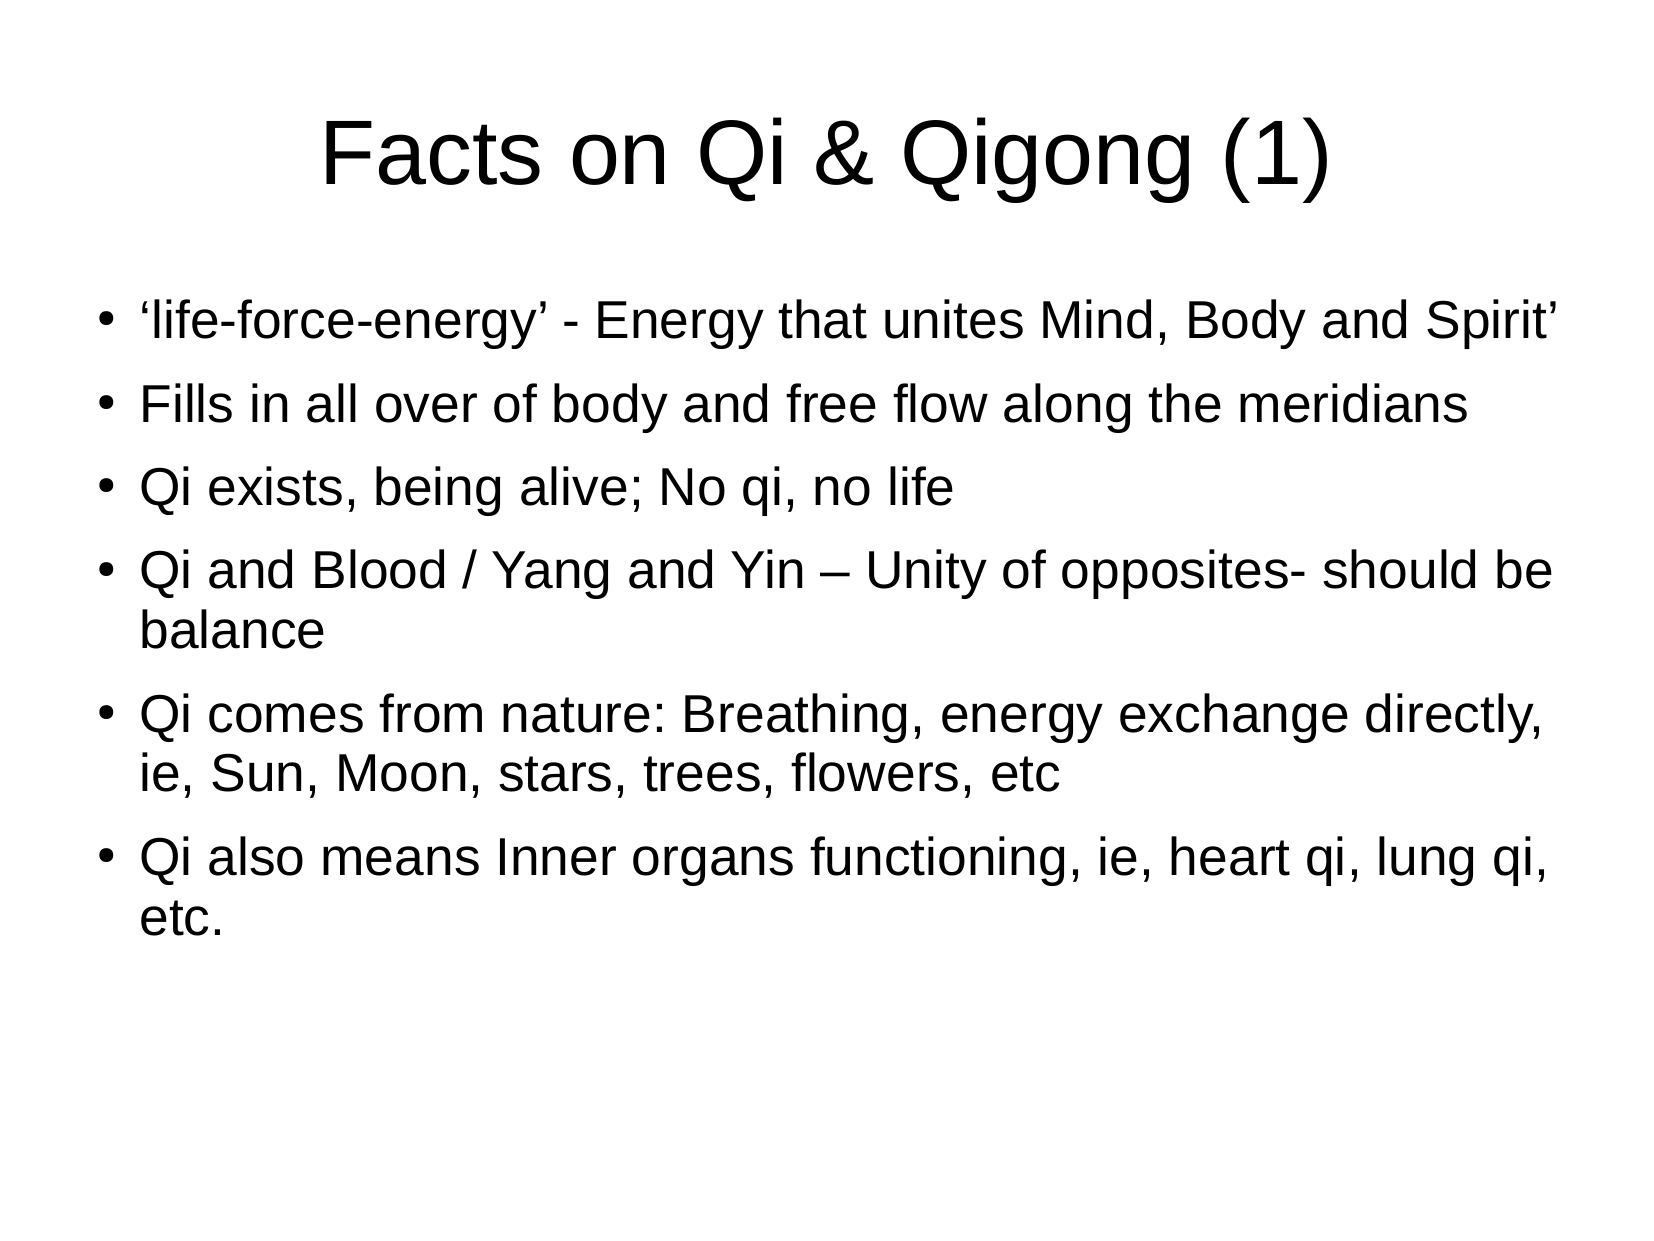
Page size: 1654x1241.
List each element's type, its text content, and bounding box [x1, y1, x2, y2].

list ‘life-force-energy’ - Energy that unites Mind, Body and Spirit’ Fills in all over of body and free flow along the meridians Qi exists, being alive; No qi, no life Qi and Blood / Yang and Yin – Unity of opposites- should be balance Qi comes from nature: Breathing, energy exchange directly, ie, Sun, Moon, stars, trees, flowers, etc Qi also means Inner organs functioning, ie, heart qi, lung qi, etc. [82, 290, 1571, 1010]
title Facts on Qi & Qigong (1) [82, 49, 1571, 257]
